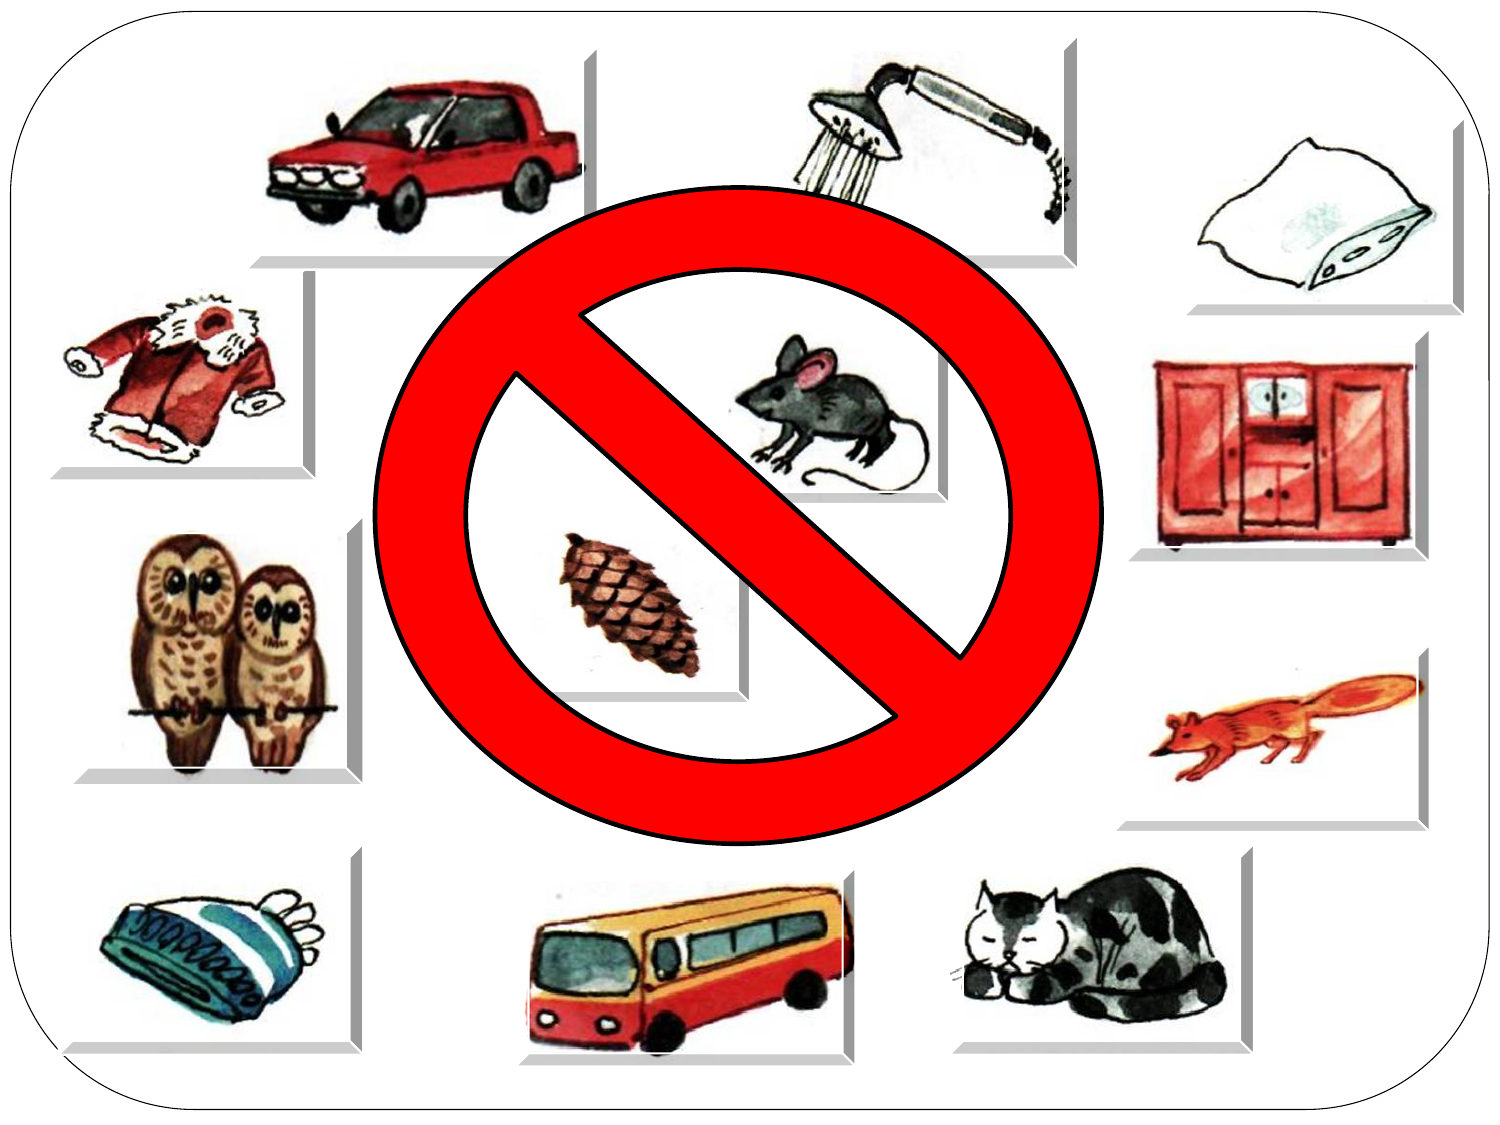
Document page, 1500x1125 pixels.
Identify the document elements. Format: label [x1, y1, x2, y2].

text_box [1115, 644, 1430, 832]
text_box [950, 843, 1254, 1055]
text_box [516, 867, 856, 1067]
text_box [71, 515, 364, 786]
text_box [60, 843, 364, 1055]
text_box [48, 35, 1102, 844]
text_box [1126, 328, 1430, 563]
text_box [1184, 117, 1465, 317]
